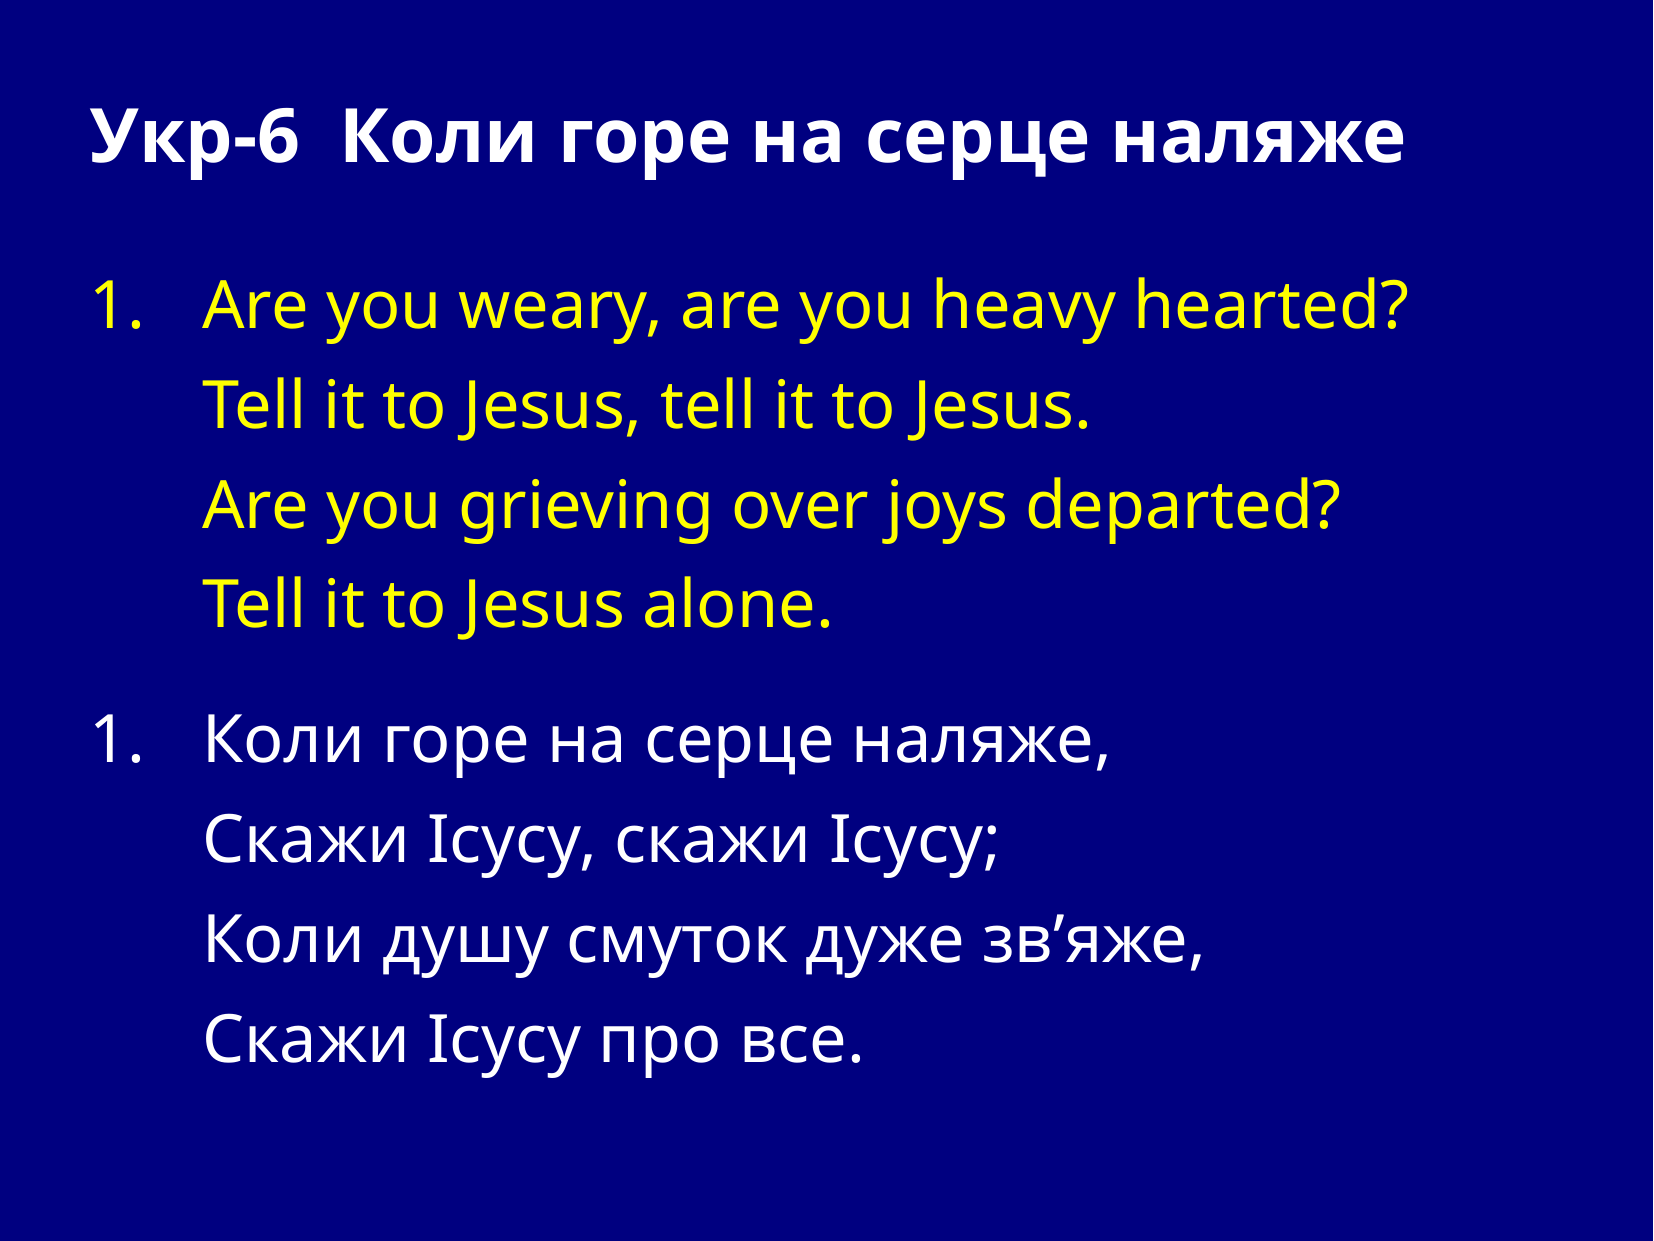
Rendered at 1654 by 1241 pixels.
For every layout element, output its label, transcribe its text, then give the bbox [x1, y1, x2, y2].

text_box 1. Are you weary, are you heavy hearted? Tell it to Jesus, tell it to Jesus. Are you grieving over joys departed? Tell it to Jesus alone. [75, 188, 1651, 638]
text_box 1. Коли горе на серце наляже, Скажи Ісусу, скажи Ісусу; Коли душу смуток дуже зв’яже, Скажи Ісусу про все. [75, 675, 1576, 1163]
text_box Укр-6 Коли горе на серце наляже [75, 75, 1651, 188]
